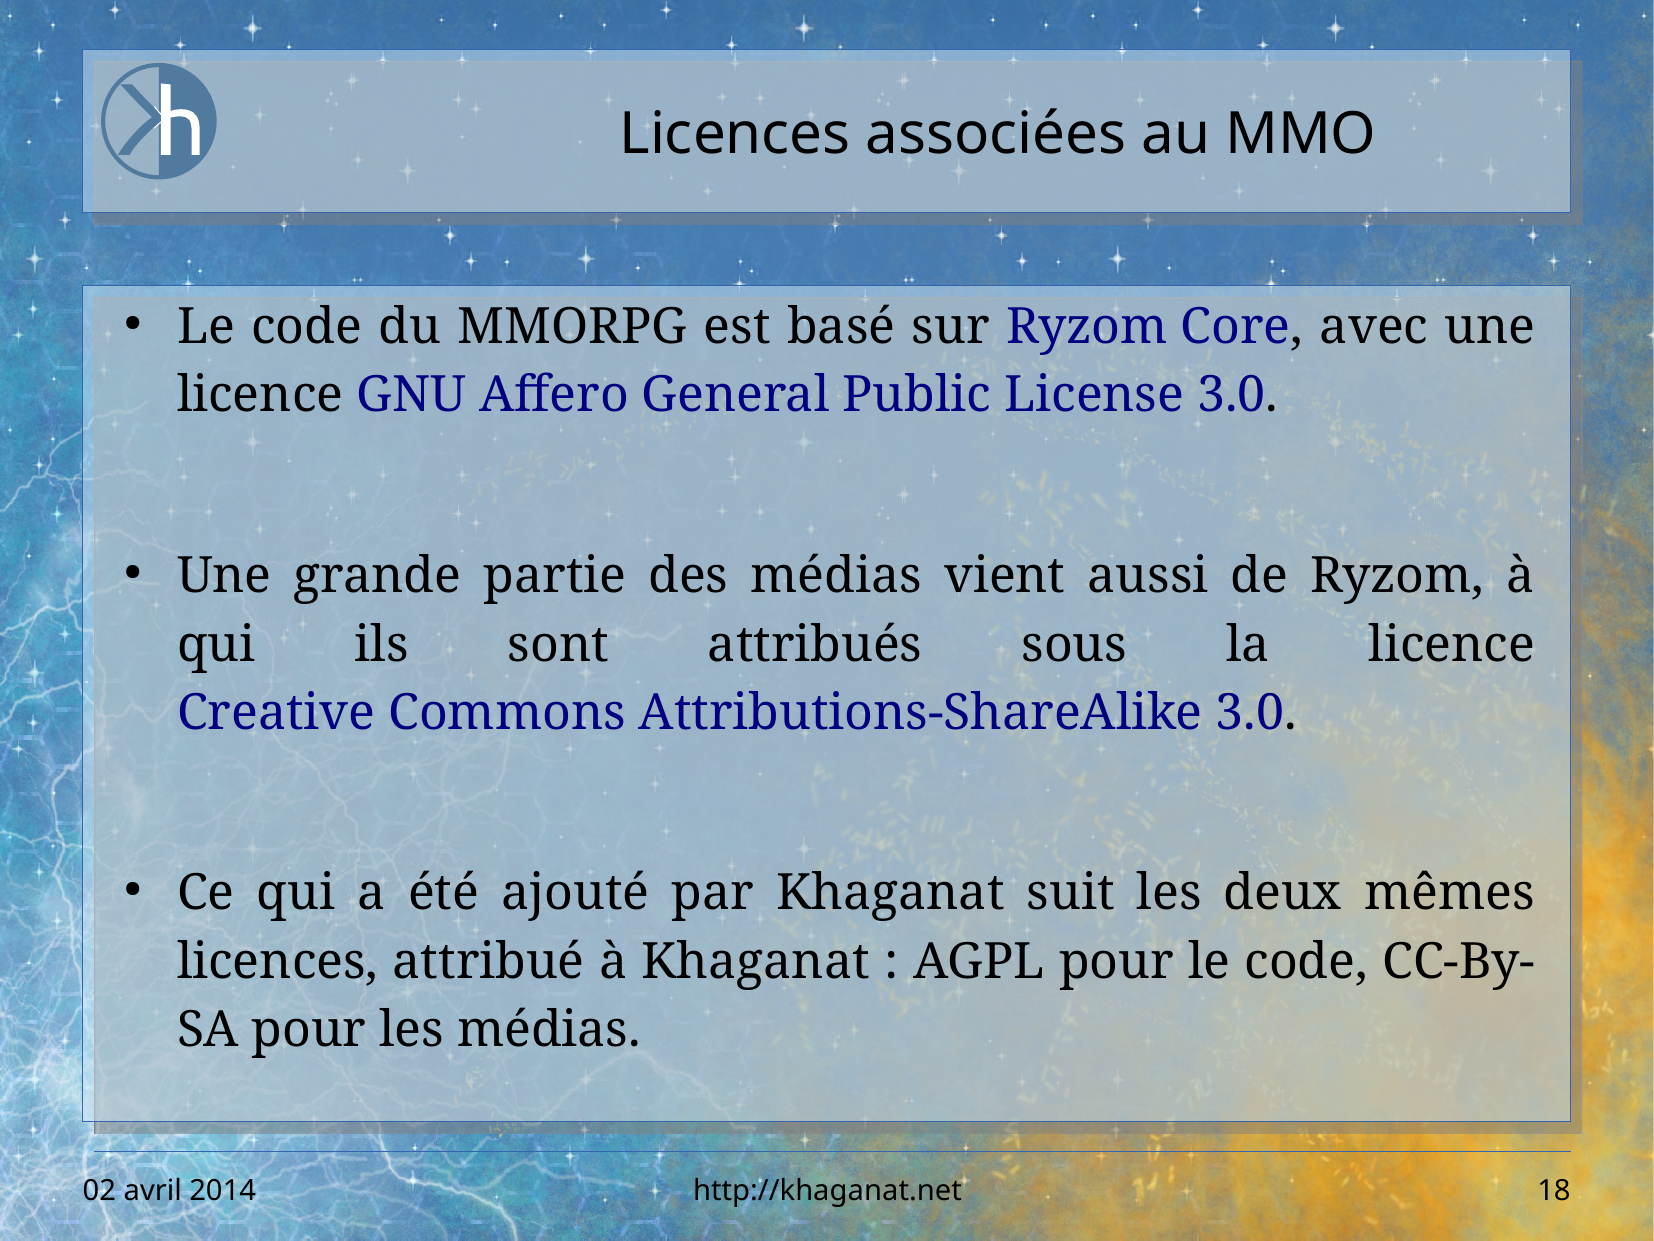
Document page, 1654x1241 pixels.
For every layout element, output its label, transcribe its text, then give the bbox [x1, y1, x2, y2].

list Le code du MMORPG est basé sur Ryzom Core, avec une licence GNU Affero General Public License 3.0. Une grande partie des médias vient aussi de Ryzom, à qui ils sont attribués sous la licence Creative Commons Attributions-ShareAlike 3.0. Ce qui a été ajouté par Khaganat suit les deux mêmes licences, attribué à Khaganat : AGPL pour le code, CC-By-SA pour les médias. [106, 290, 1536, 1123]
picture [0, 0, 1654, 1241]
title Licences associées au MMO [425, 49, 1571, 213]
